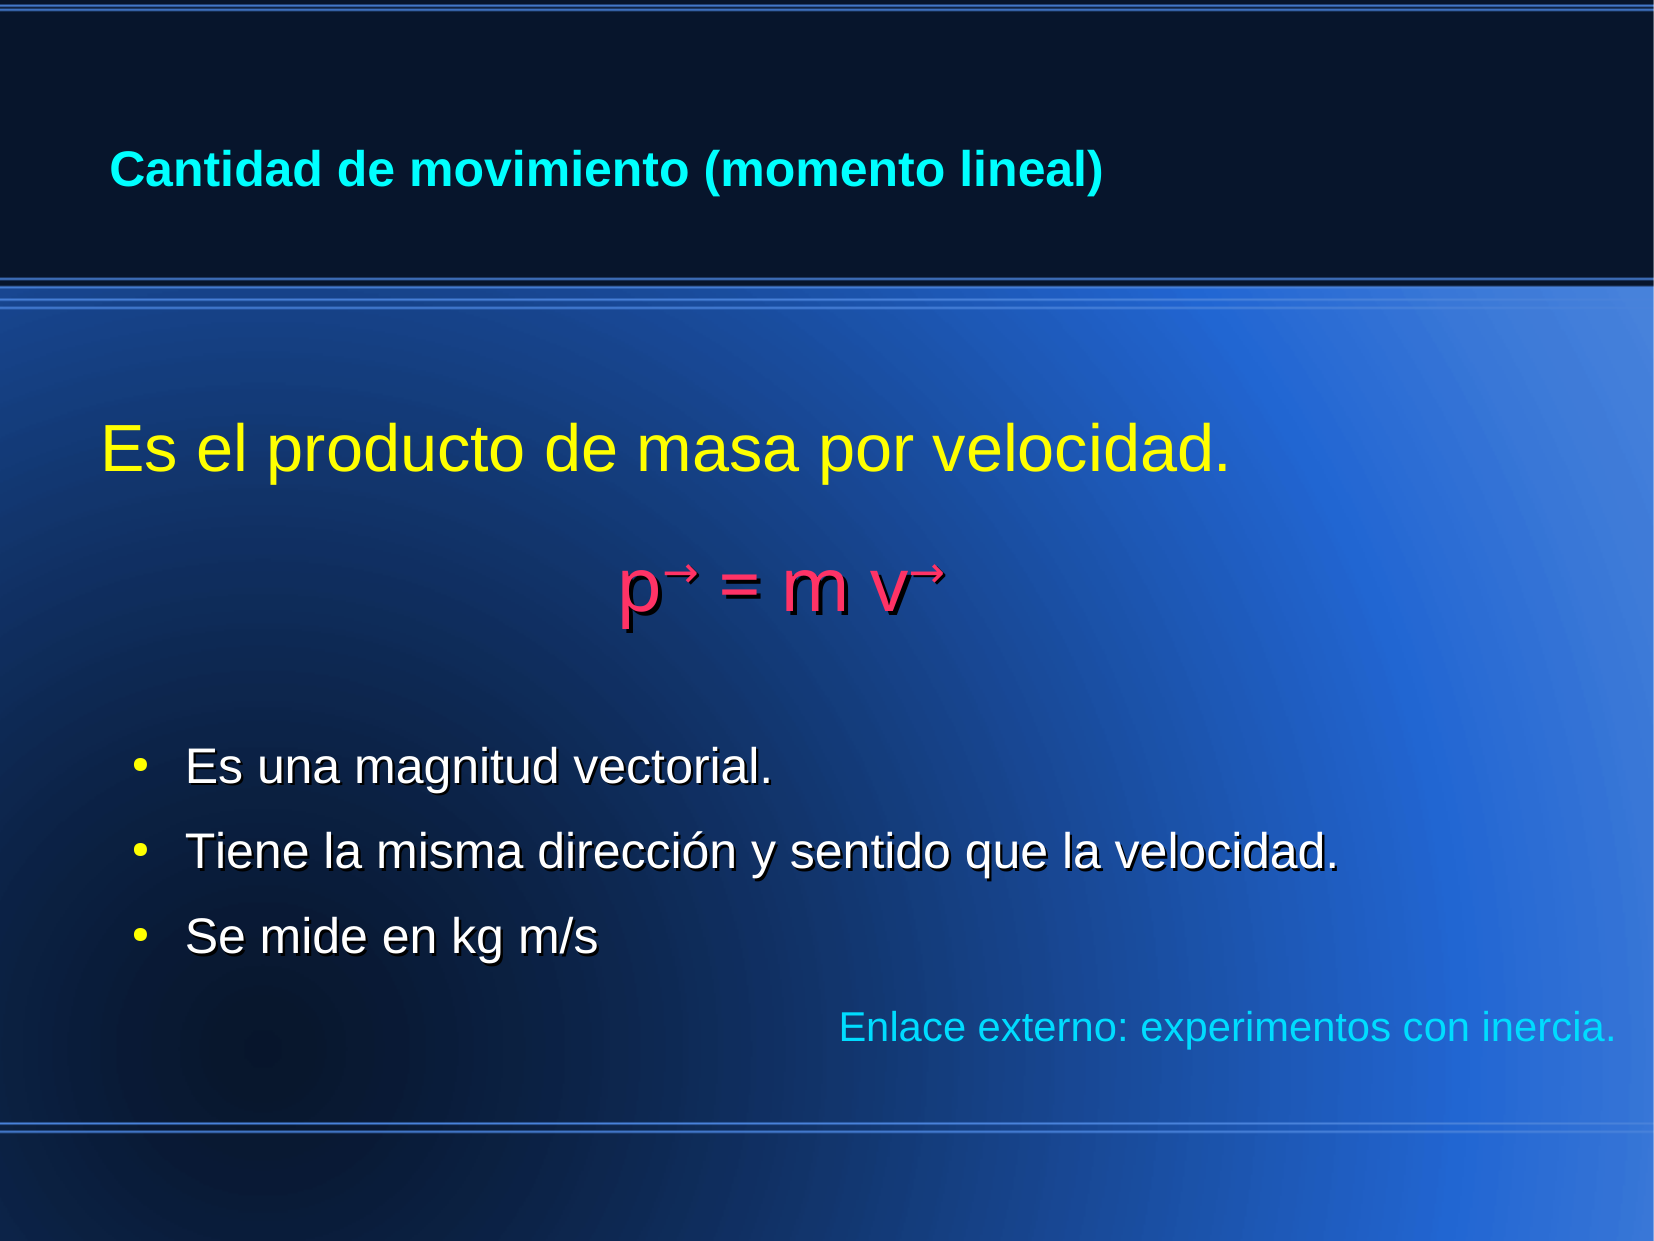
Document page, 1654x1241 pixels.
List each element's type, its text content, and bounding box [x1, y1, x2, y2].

picture [0, 0, 1654, 1241]
list Enlace externo: experimentos con inercia. [767, 1003, 1625, 1117]
text_box Es una magnitud vectorial. Tiene la misma dirección y sentido que la velocidad. Se mide en kg m/s [113, 738, 1595, 965]
list Es el producto de masa por velocidad. [29, 306, 1595, 562]
title Cantidad de movimiento (momento lineal) [32, 118, 1182, 220]
text_box p→ = m v→ [236, 531, 1270, 632]
